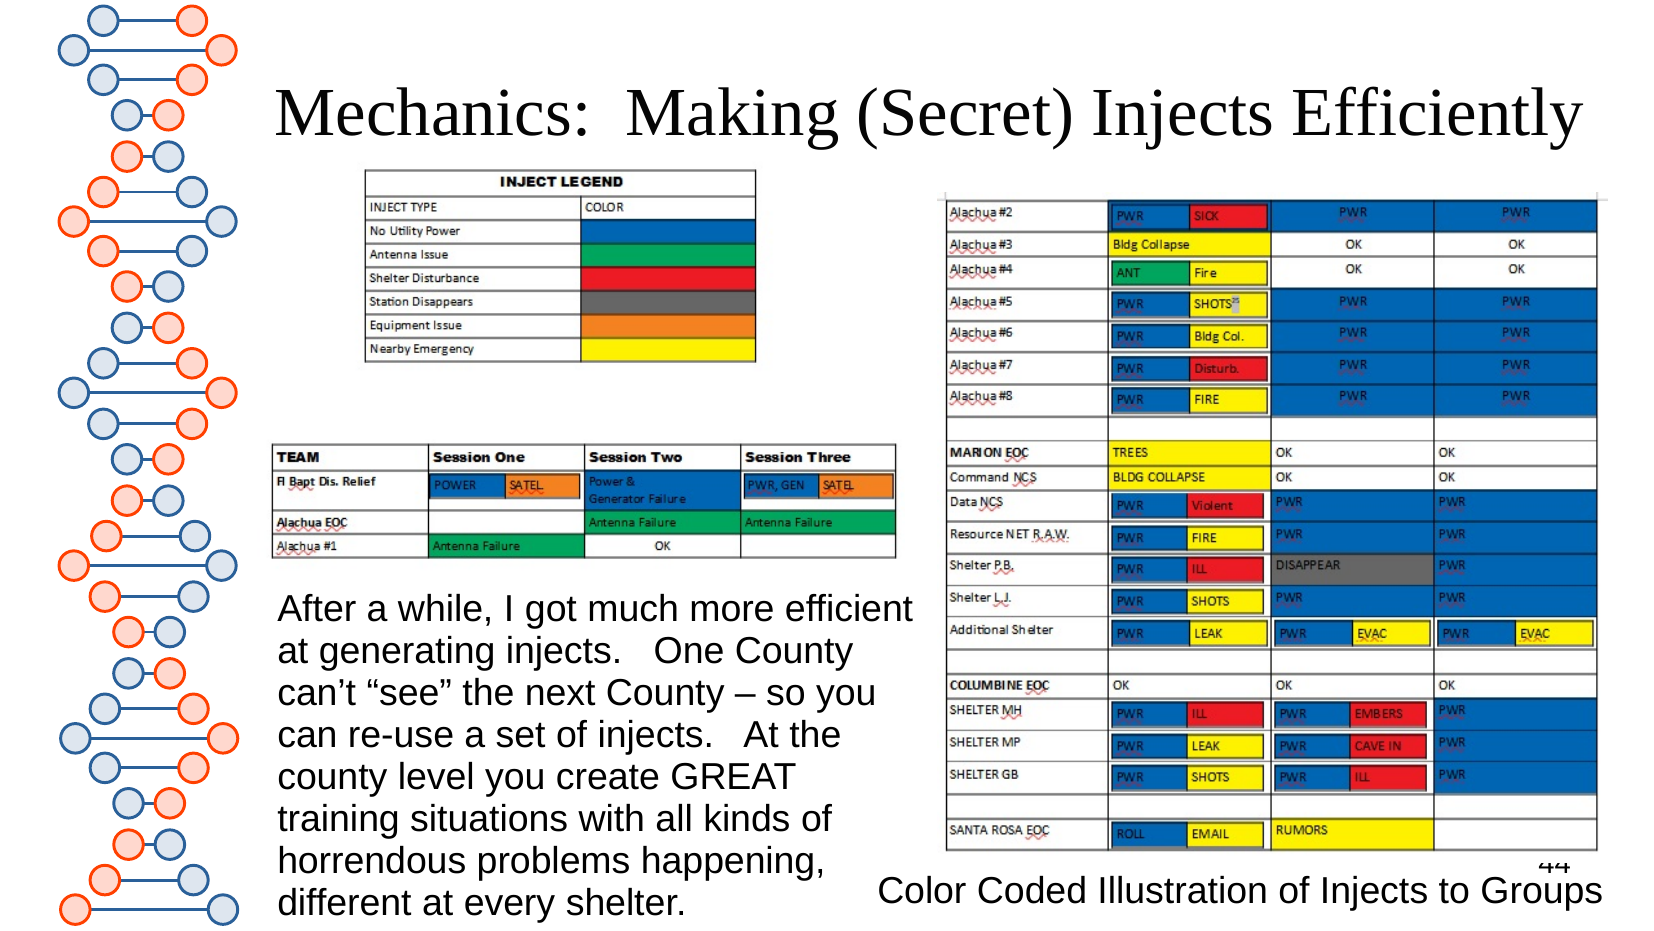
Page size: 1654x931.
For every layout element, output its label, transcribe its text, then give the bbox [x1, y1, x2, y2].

text_box Color Coded Illustration of Injects to Groups [862, 862, 1651, 931]
picture [937, 192, 1608, 862]
title Mechanics: Making (Secret) Injects Efficiently [265, 35, 1595, 189]
picture [257, 152, 905, 580]
text_box After a while, I got much more efficient at generating injects. One County can’t “see” the next County – so you can re-use a set of injects. At the county level you create GREAT training situations with all kinds of horrendous problems happening, different at every shelter. [262, 579, 938, 931]
